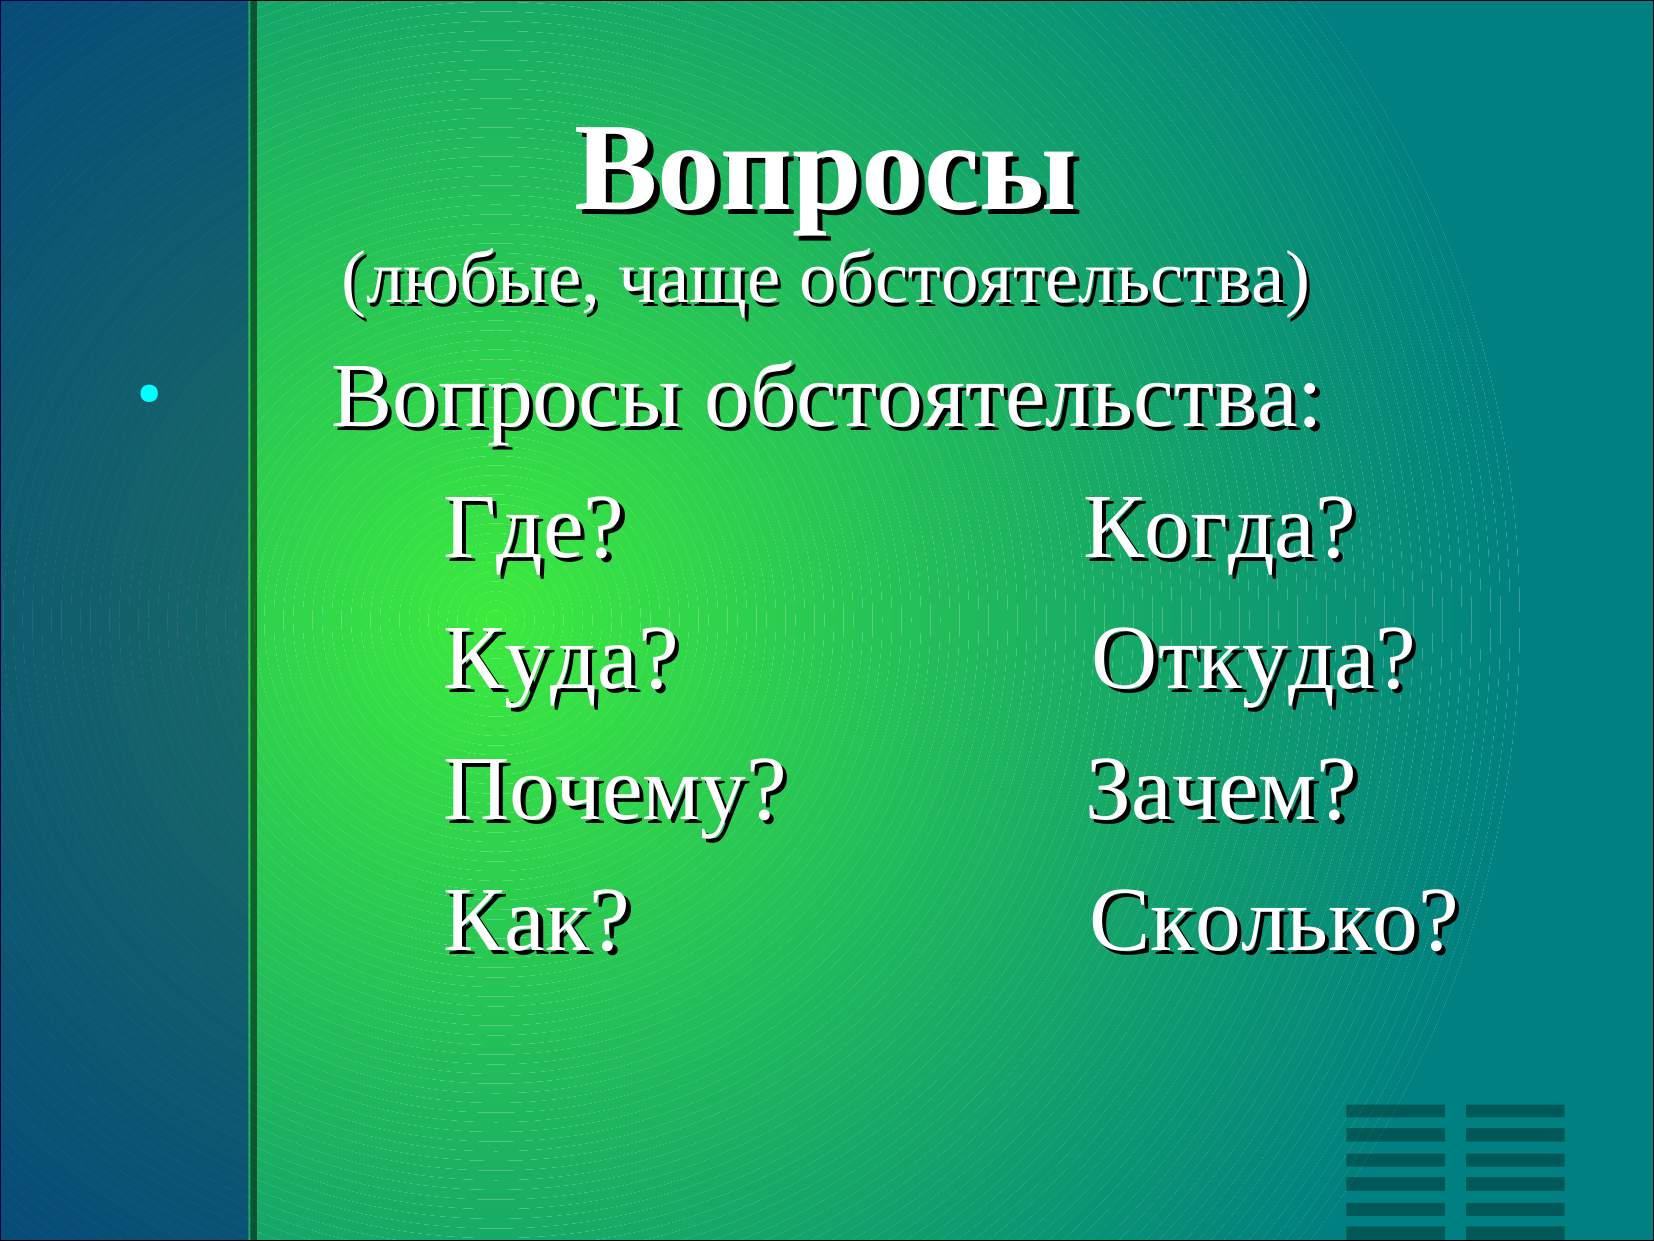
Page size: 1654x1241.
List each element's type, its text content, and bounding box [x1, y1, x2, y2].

list Вопросы обстоятельства: Где? Когда? Куда? Откуда? Почему? Зачем? Как? Сколько? [119, 344, 1533, 1185]
title Вопросы (любые, чаще обстоятельства) [119, 97, 1533, 320]
